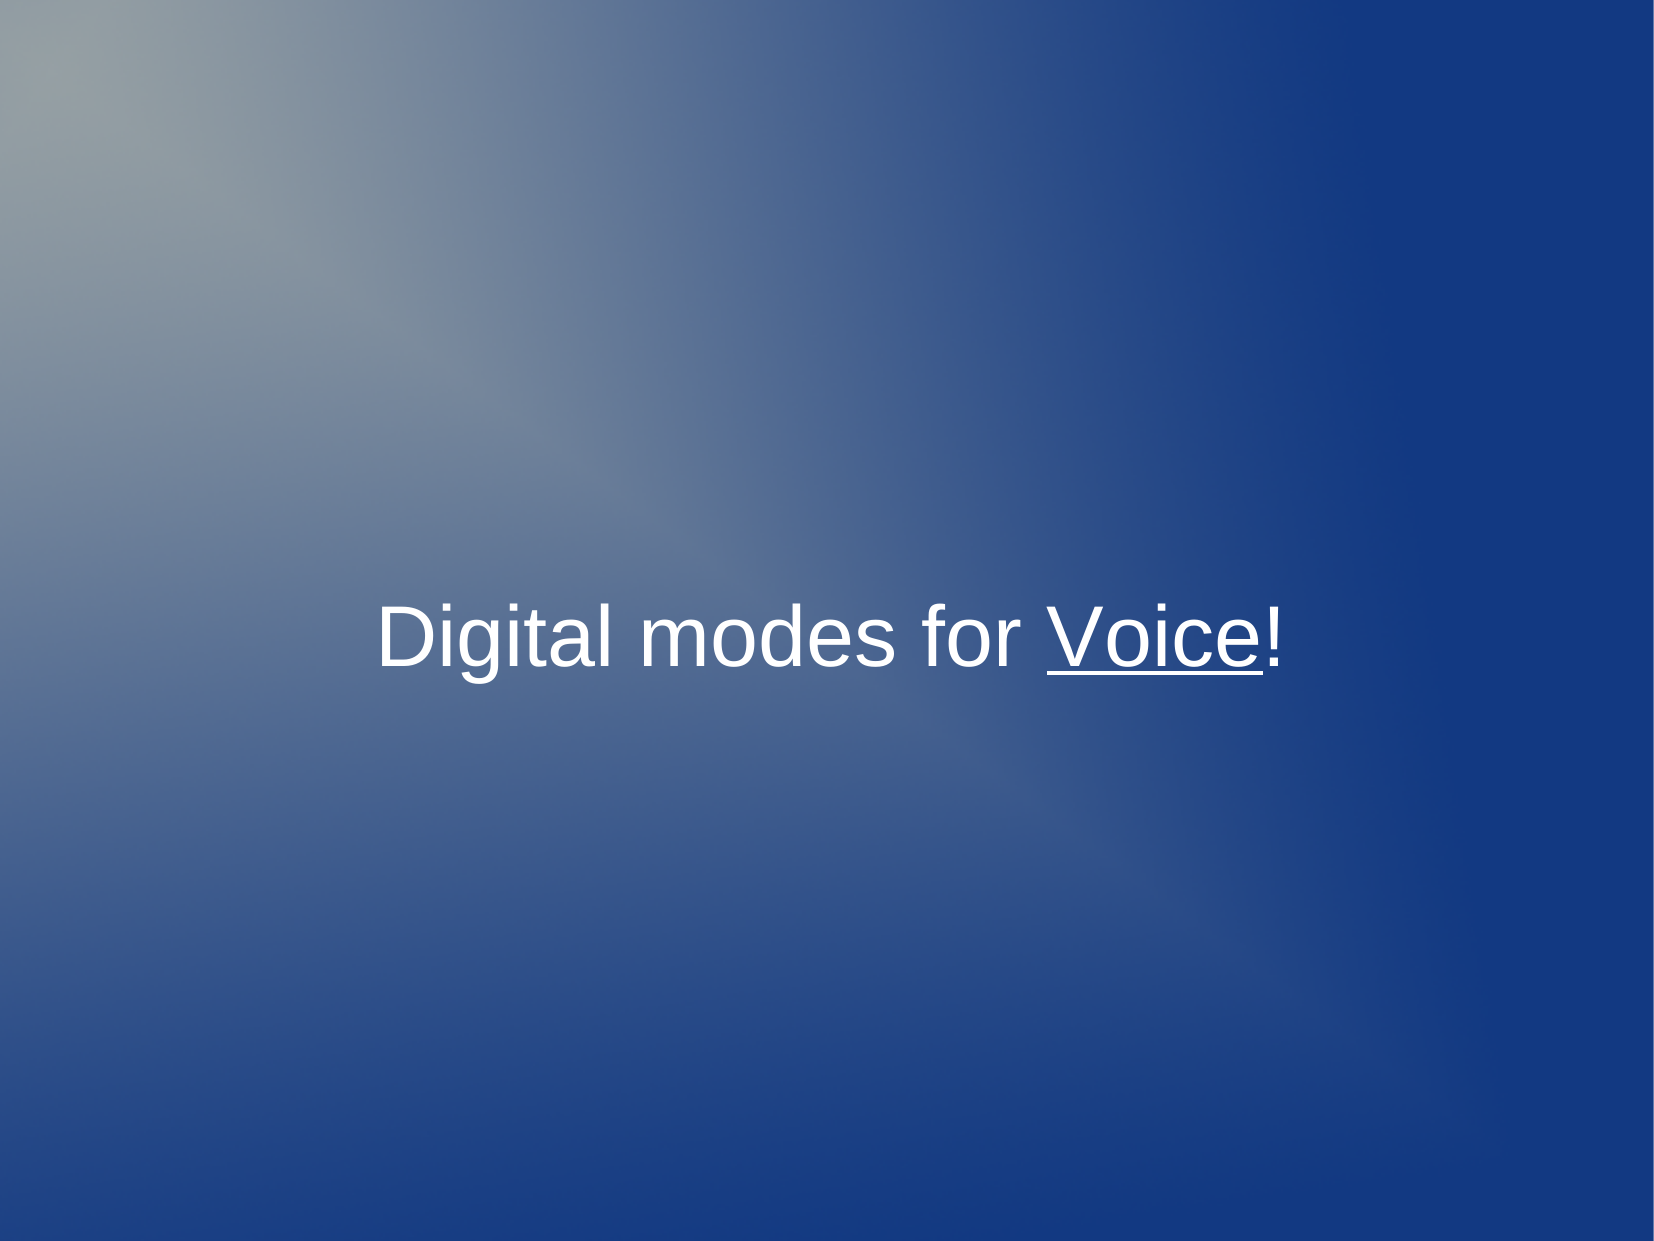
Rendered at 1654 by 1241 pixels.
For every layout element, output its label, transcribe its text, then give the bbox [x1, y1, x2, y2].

picture [0, 0, 1654, 1241]
title Digital modes for Voice! [86, 540, 1576, 733]
